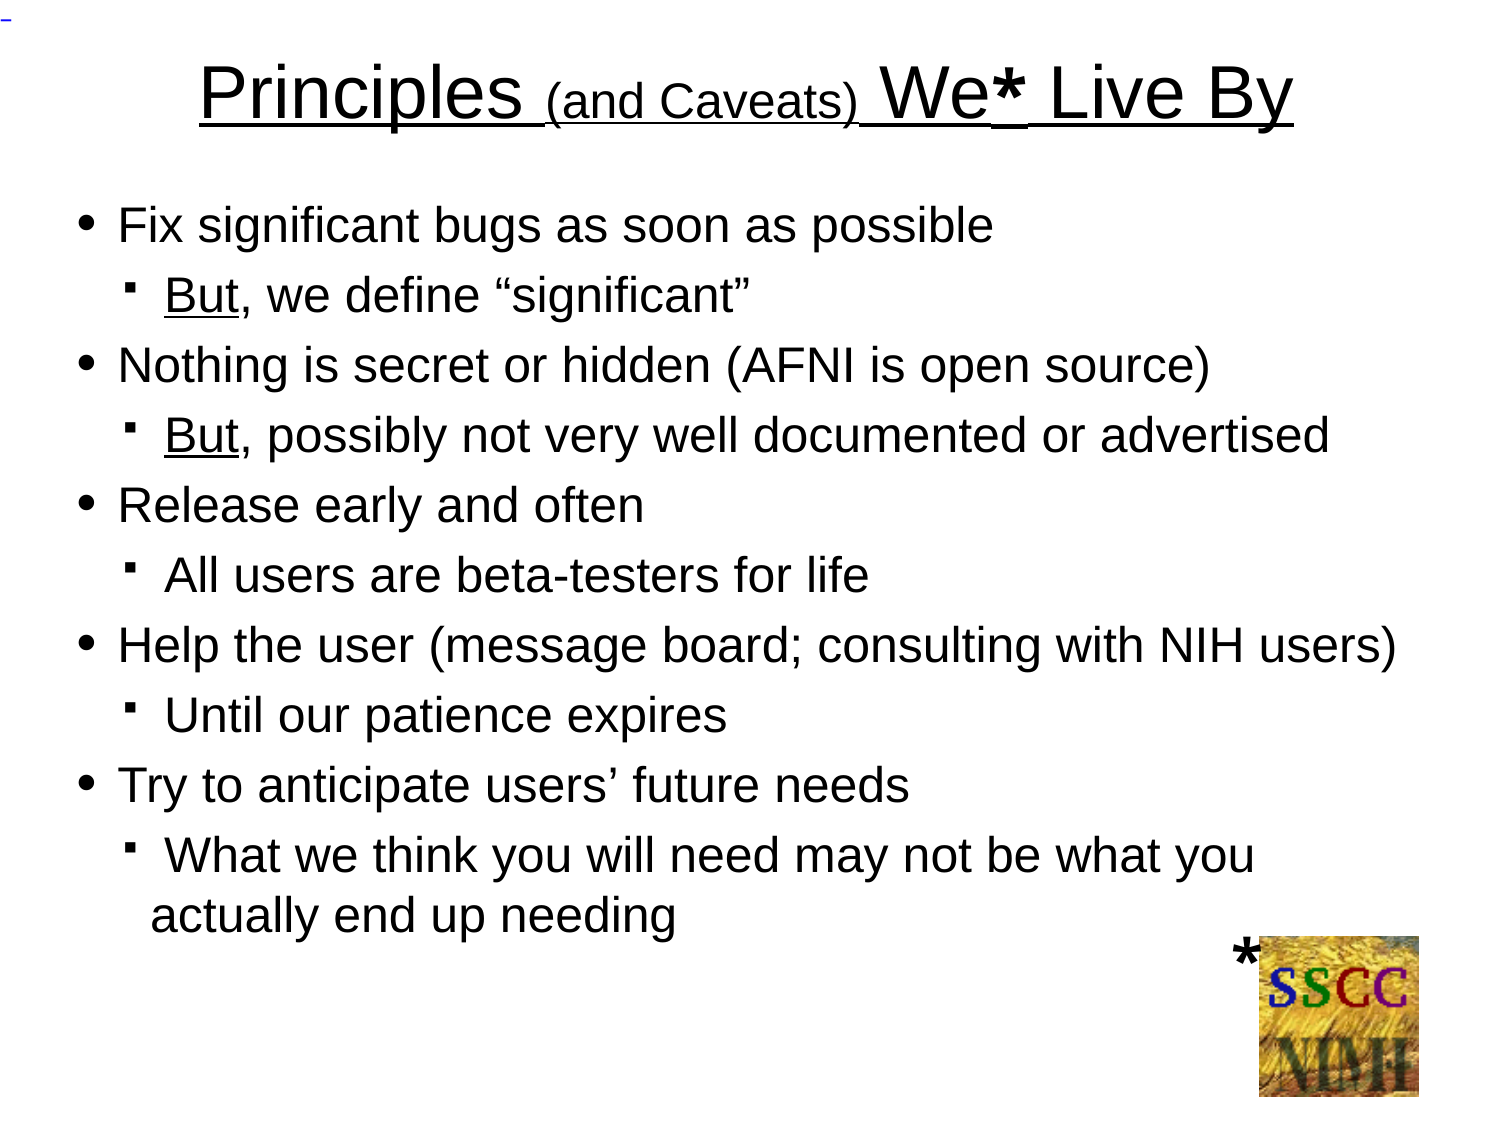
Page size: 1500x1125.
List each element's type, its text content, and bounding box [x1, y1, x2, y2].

list Fix significant bugs as soon as possible But, we define “significant” Nothing is secret or hidden (AFNI is open source) But, possibly not very well documented or advertised Release early and often All users are beta-testers for life Help the user (message board; consulting with NIH users) Until our patience expires Try to anticipate users’ future needs What we think you will need may not be what you actually end up needing [60, 185, 1449, 1065]
text_box * [1216, 916, 1428, 1001]
picture [1259, 1001, 1419, 1097]
title Principles (and Caveats) We* Live By [109, 26, 1385, 152]
